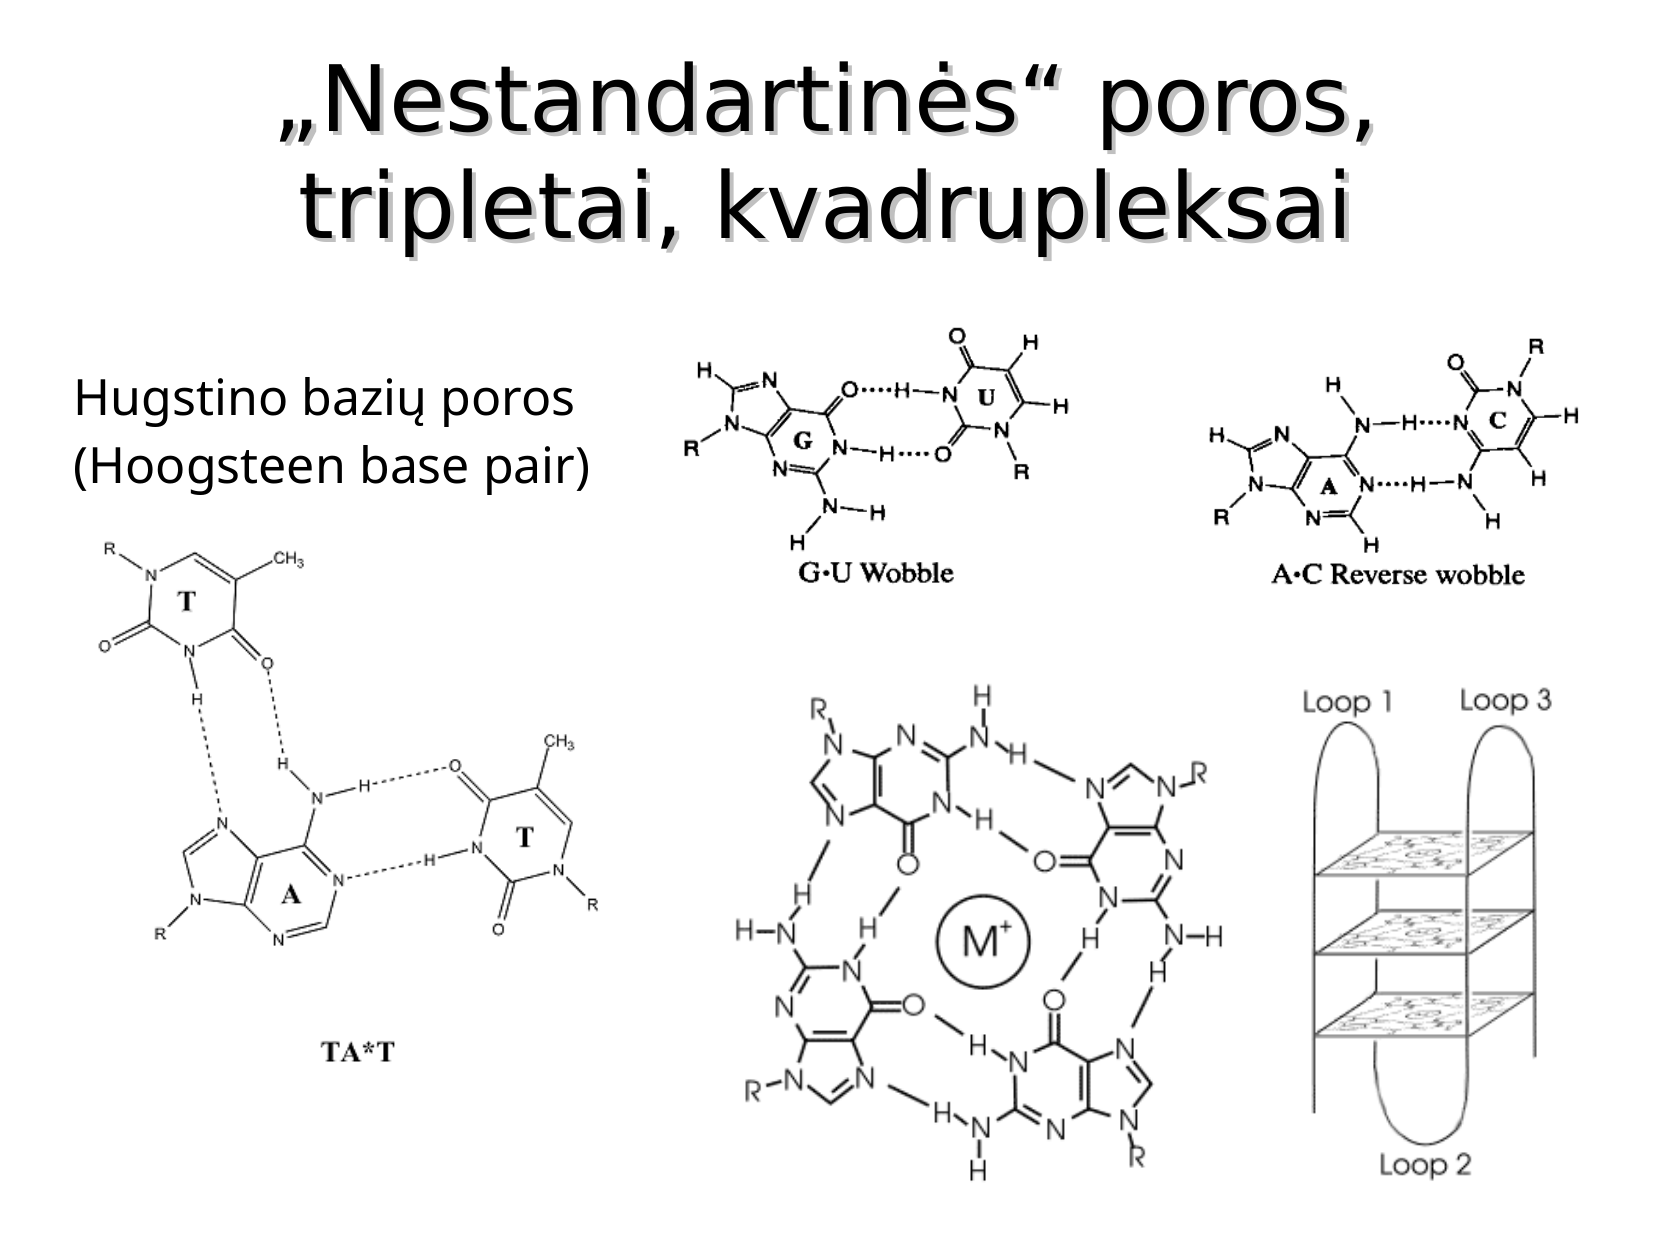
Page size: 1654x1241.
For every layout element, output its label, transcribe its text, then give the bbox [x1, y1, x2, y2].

picture [669, 324, 1595, 591]
picture [88, 531, 623, 1079]
text_box Hugstino bazių poros (Hoogsteen base pair) [59, 354, 650, 490]
title „Nestandartinės“ poros, tripletai, kvadrupleksai [82, 45, 1571, 261]
picture [688, 649, 1625, 1211]
